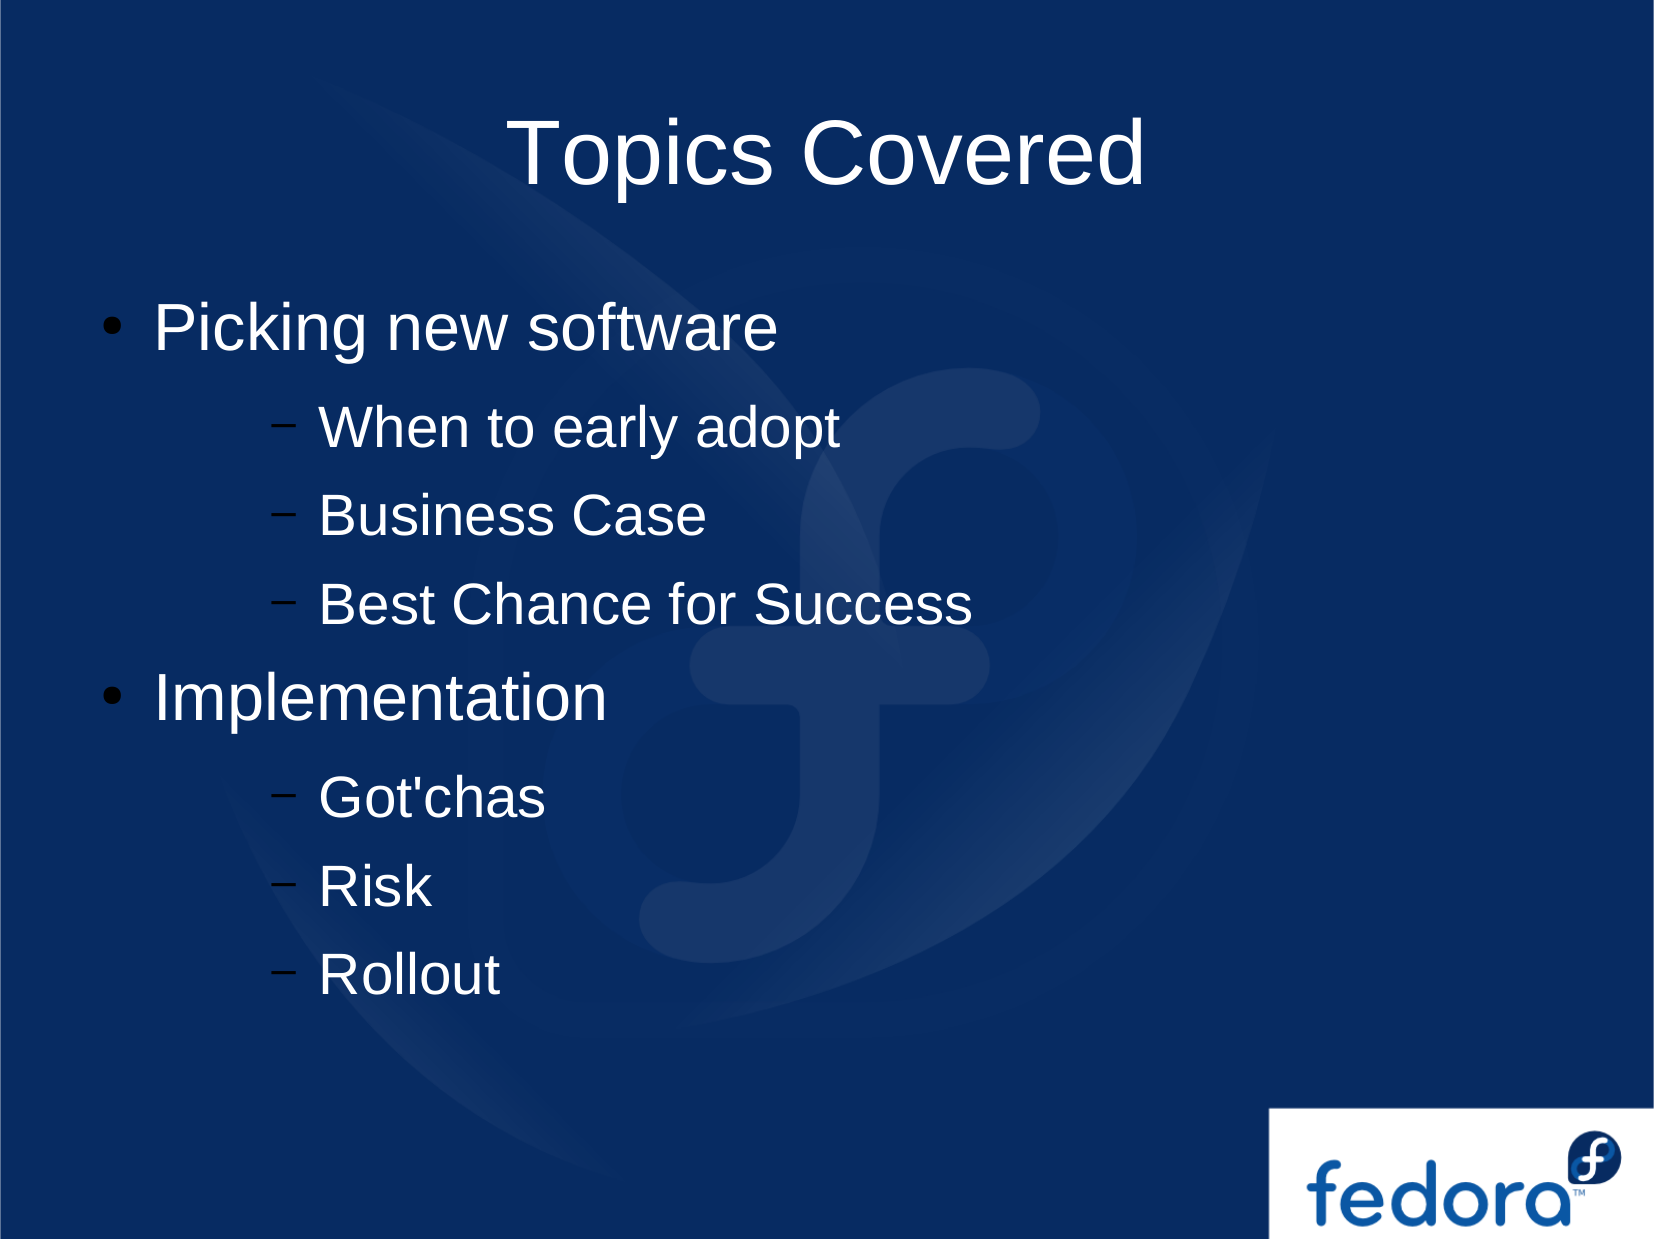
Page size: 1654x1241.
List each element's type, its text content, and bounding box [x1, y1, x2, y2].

picture [0, 0, 1654, 1239]
list Picking new software When to early adopt Business Case Best Chance for Success Implementation Got'chas Risk Rollout [82, 290, 1571, 1094]
title Topics Covered [82, 56, 1571, 250]
